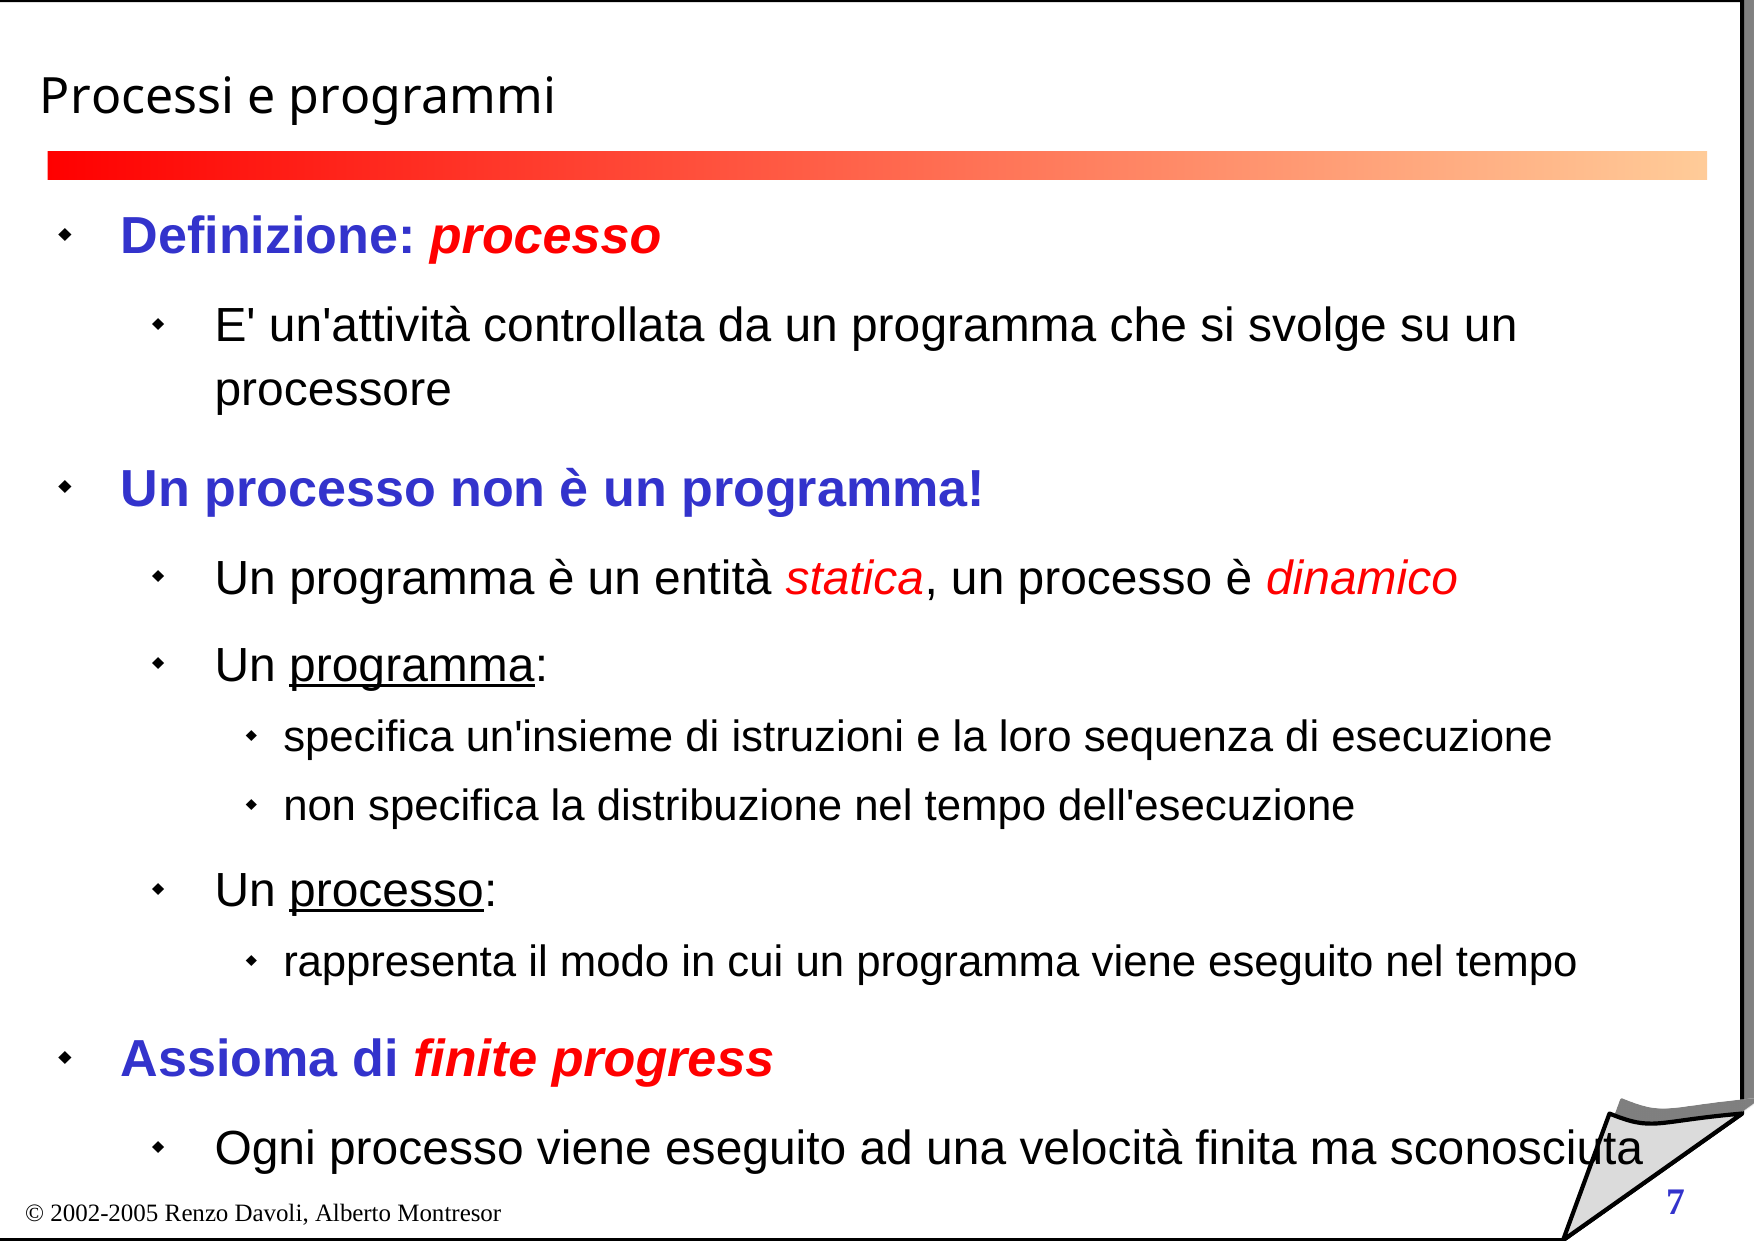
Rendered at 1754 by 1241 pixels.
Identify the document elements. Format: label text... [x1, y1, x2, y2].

title Processi e programmi [39, 49, 1713, 144]
list Definizione: processo E' un'attività controllata da un programma che si svolge su un processore Un processo non è un programma! Un programma è un entità statica, un processo è dinamico Un programma: specifica un'insieme di istruzioni e la loro sequenza di esecuzione non specifica la distribuzione nel tempo dell'esecuzione Un processo: rappresenta il modo in cui un programma viene eseguito nel tempo Assioma di finite progress Ogni processo viene eseguito ad una velocità finita ma sconosciuta [58, 206, 1754, 1184]
